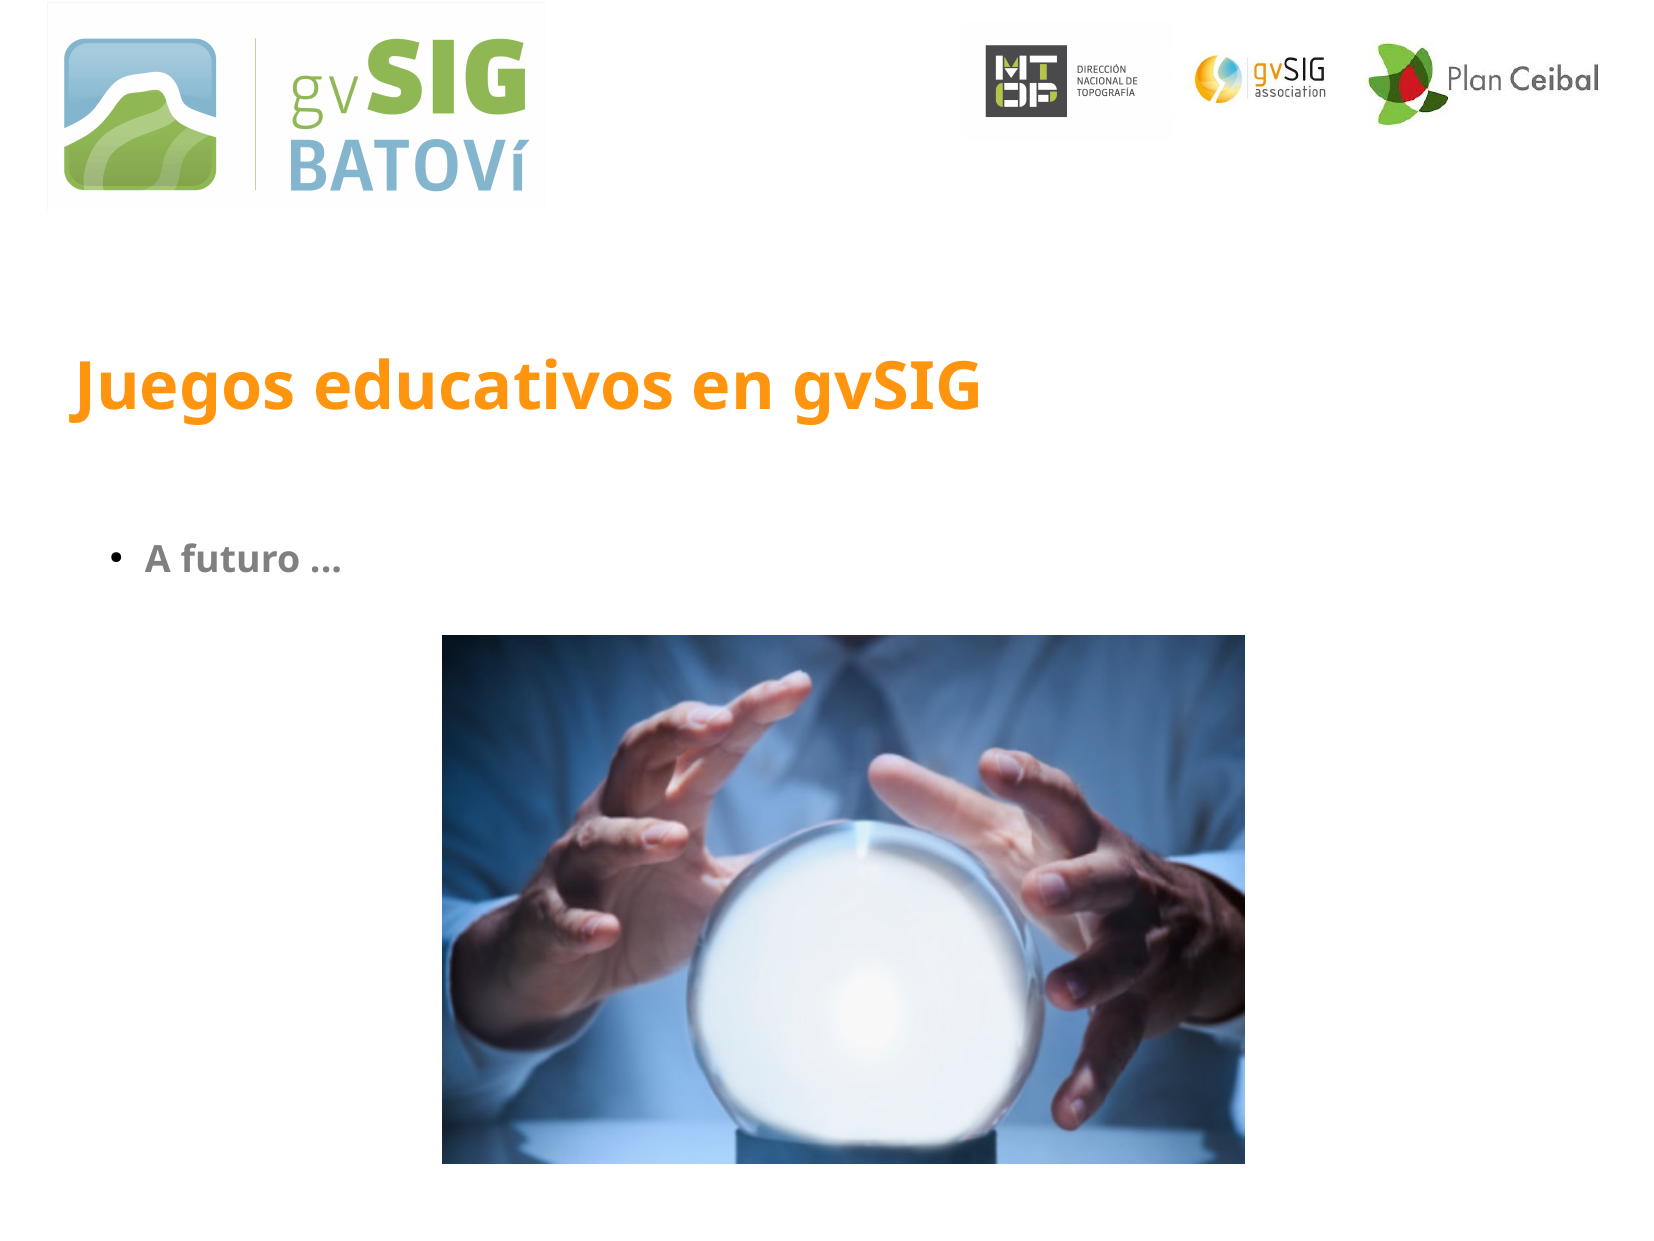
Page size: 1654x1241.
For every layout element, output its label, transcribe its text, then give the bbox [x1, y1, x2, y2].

picture [442, 635, 1245, 1164]
picture [1343, 23, 1626, 142]
picture [962, 21, 1342, 141]
list Juegos educativos en gvSIG A futuro ... [74, 338, 1563, 817]
